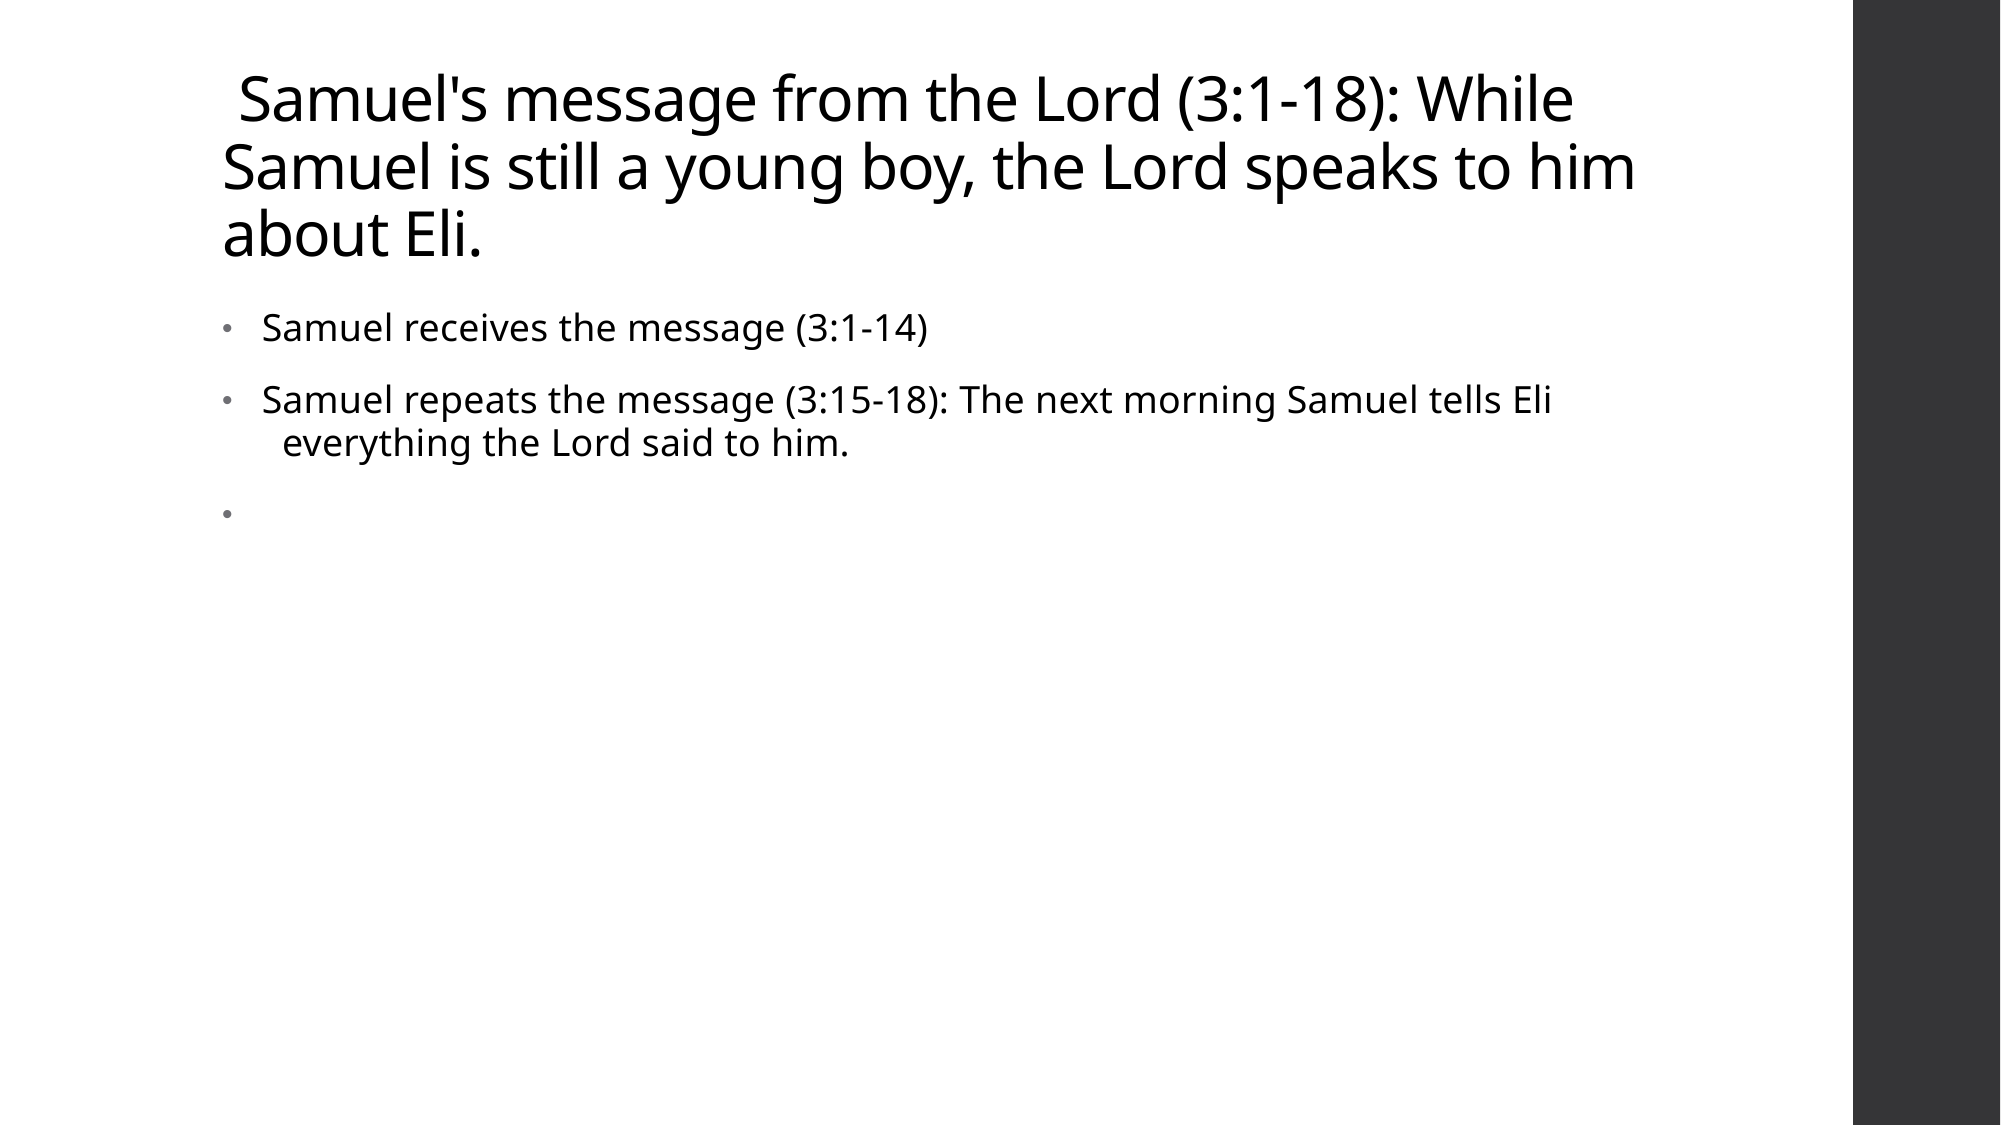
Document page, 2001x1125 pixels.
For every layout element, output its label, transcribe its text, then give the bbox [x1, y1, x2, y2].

list Samuel receives the message (3:1-14) Samuel repeats the message (3:15-18): The next morning Samuel tells Eli everything the Lord said to him. [206, 299, 1617, 1014]
title Samuel's message from the Lord (3:1-18): While Samuel is still a young boy, the Lord speaks to him about Eli. [206, 60, 1797, 278]
